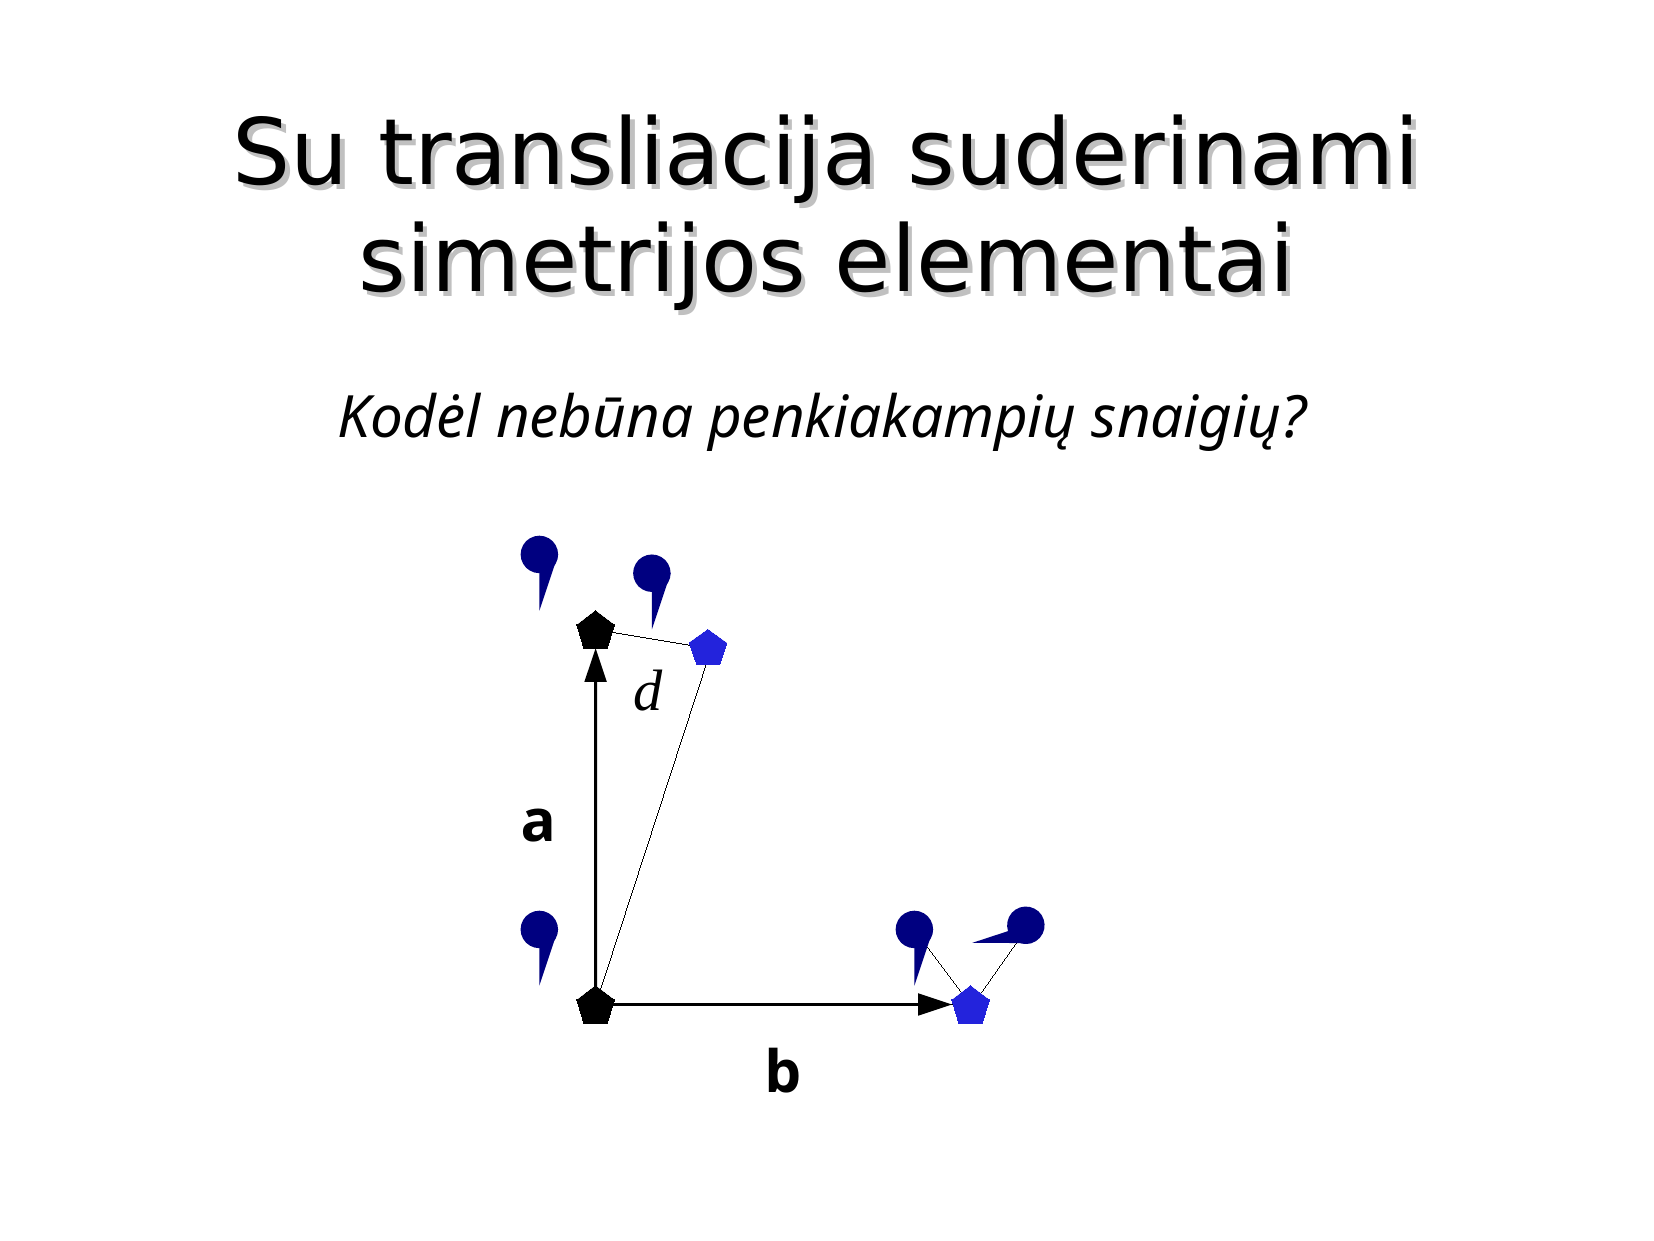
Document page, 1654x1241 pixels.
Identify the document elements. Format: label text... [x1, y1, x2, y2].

text_box [951, 985, 990, 1024]
text_box [576, 985, 615, 1024]
title Su transliacija suderinami simetrijos elementai [121, 99, 1534, 314]
text_box [972, 906, 1045, 944]
text_box Kodėl nebūna penkiakampių snaigių? [337, 375, 1413, 454]
text_box b [764, 1030, 821, 1116]
text_box [520, 535, 559, 611]
text_box [633, 554, 671, 630]
text_box [576, 610, 615, 649]
text_box [520, 910, 559, 986]
text_box a [520, 779, 577, 865]
text_box d [633, 658, 690, 724]
text_box [689, 629, 727, 665]
text_box [895, 910, 934, 986]
